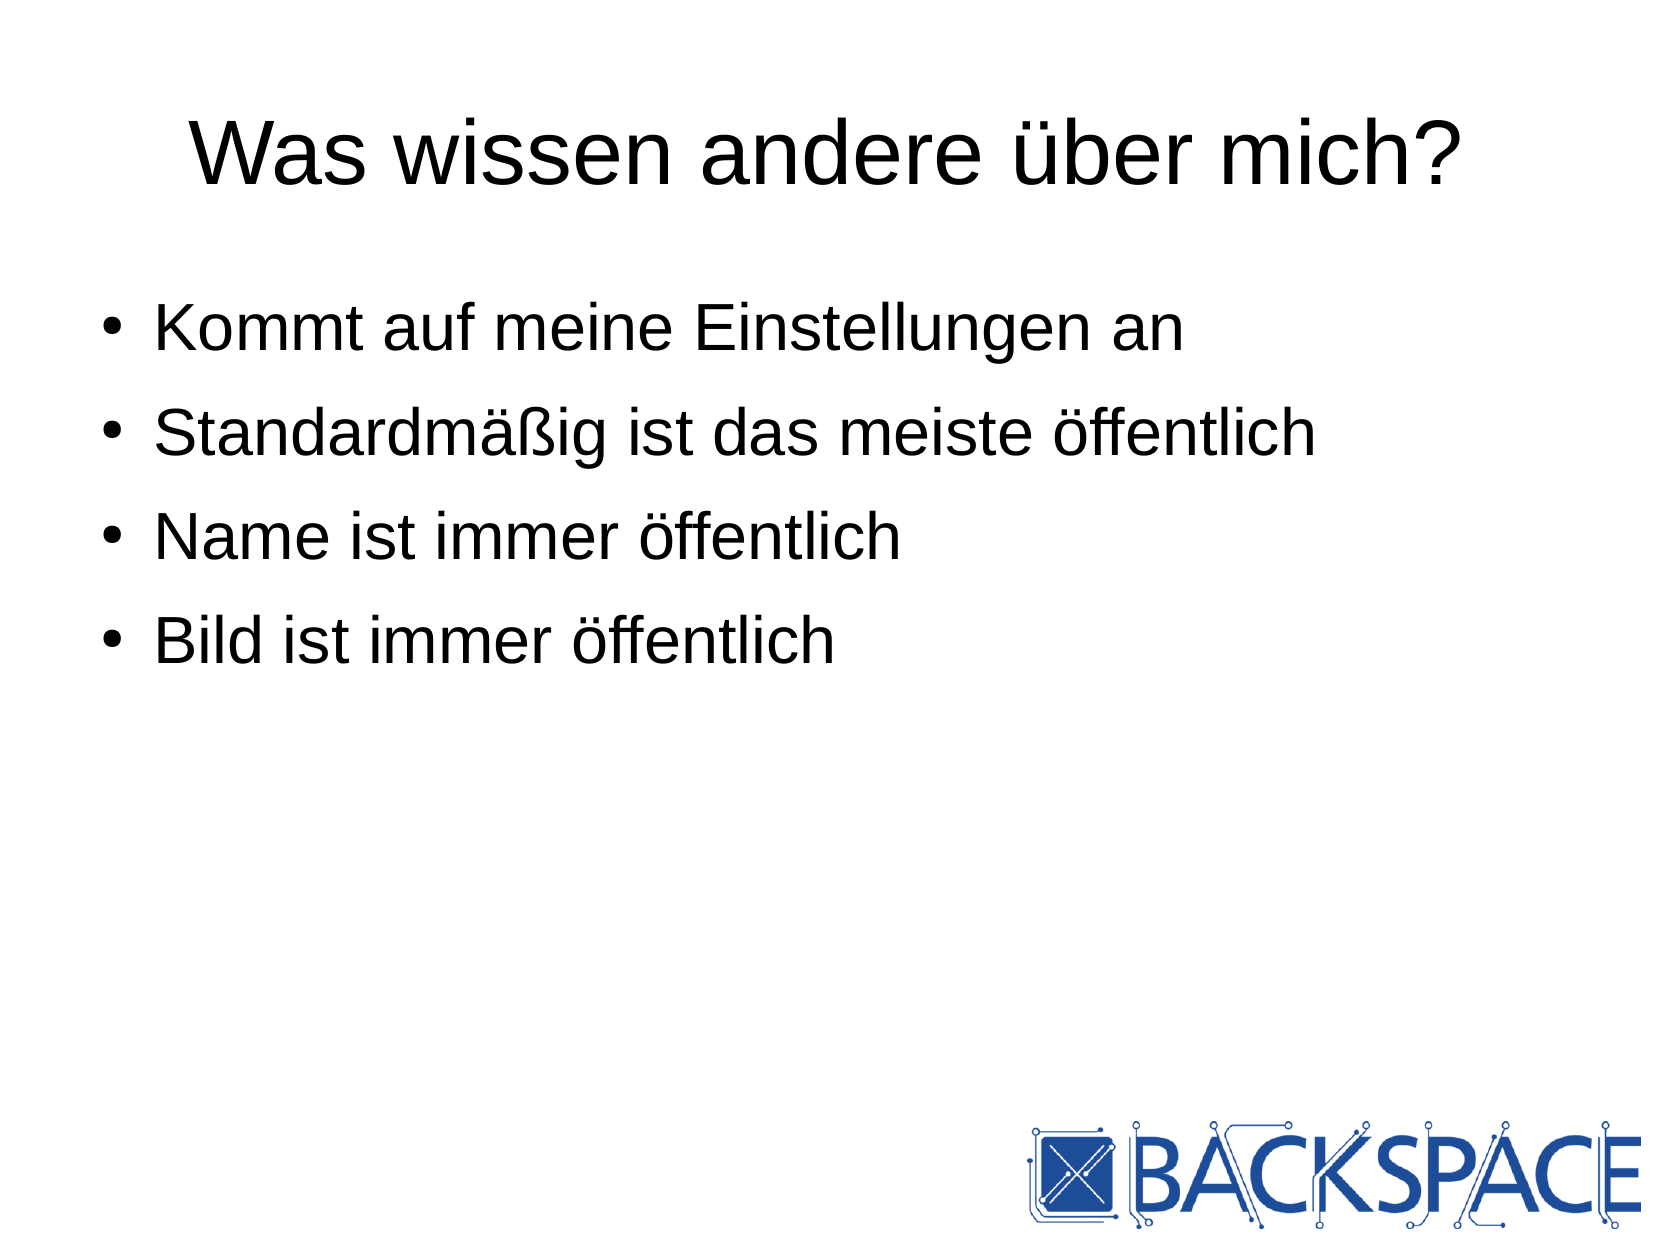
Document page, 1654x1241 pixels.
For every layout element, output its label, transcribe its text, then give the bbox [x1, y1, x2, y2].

list Kommt auf meine Einstellungen an Standardmäßig ist das meiste öffentlich Name ist immer öffentlich Bild ist immer öffentlich [82, 290, 1538, 1010]
title Was wissen andere über mich? [82, 49, 1571, 257]
picture [1027, 1121, 1641, 1229]
